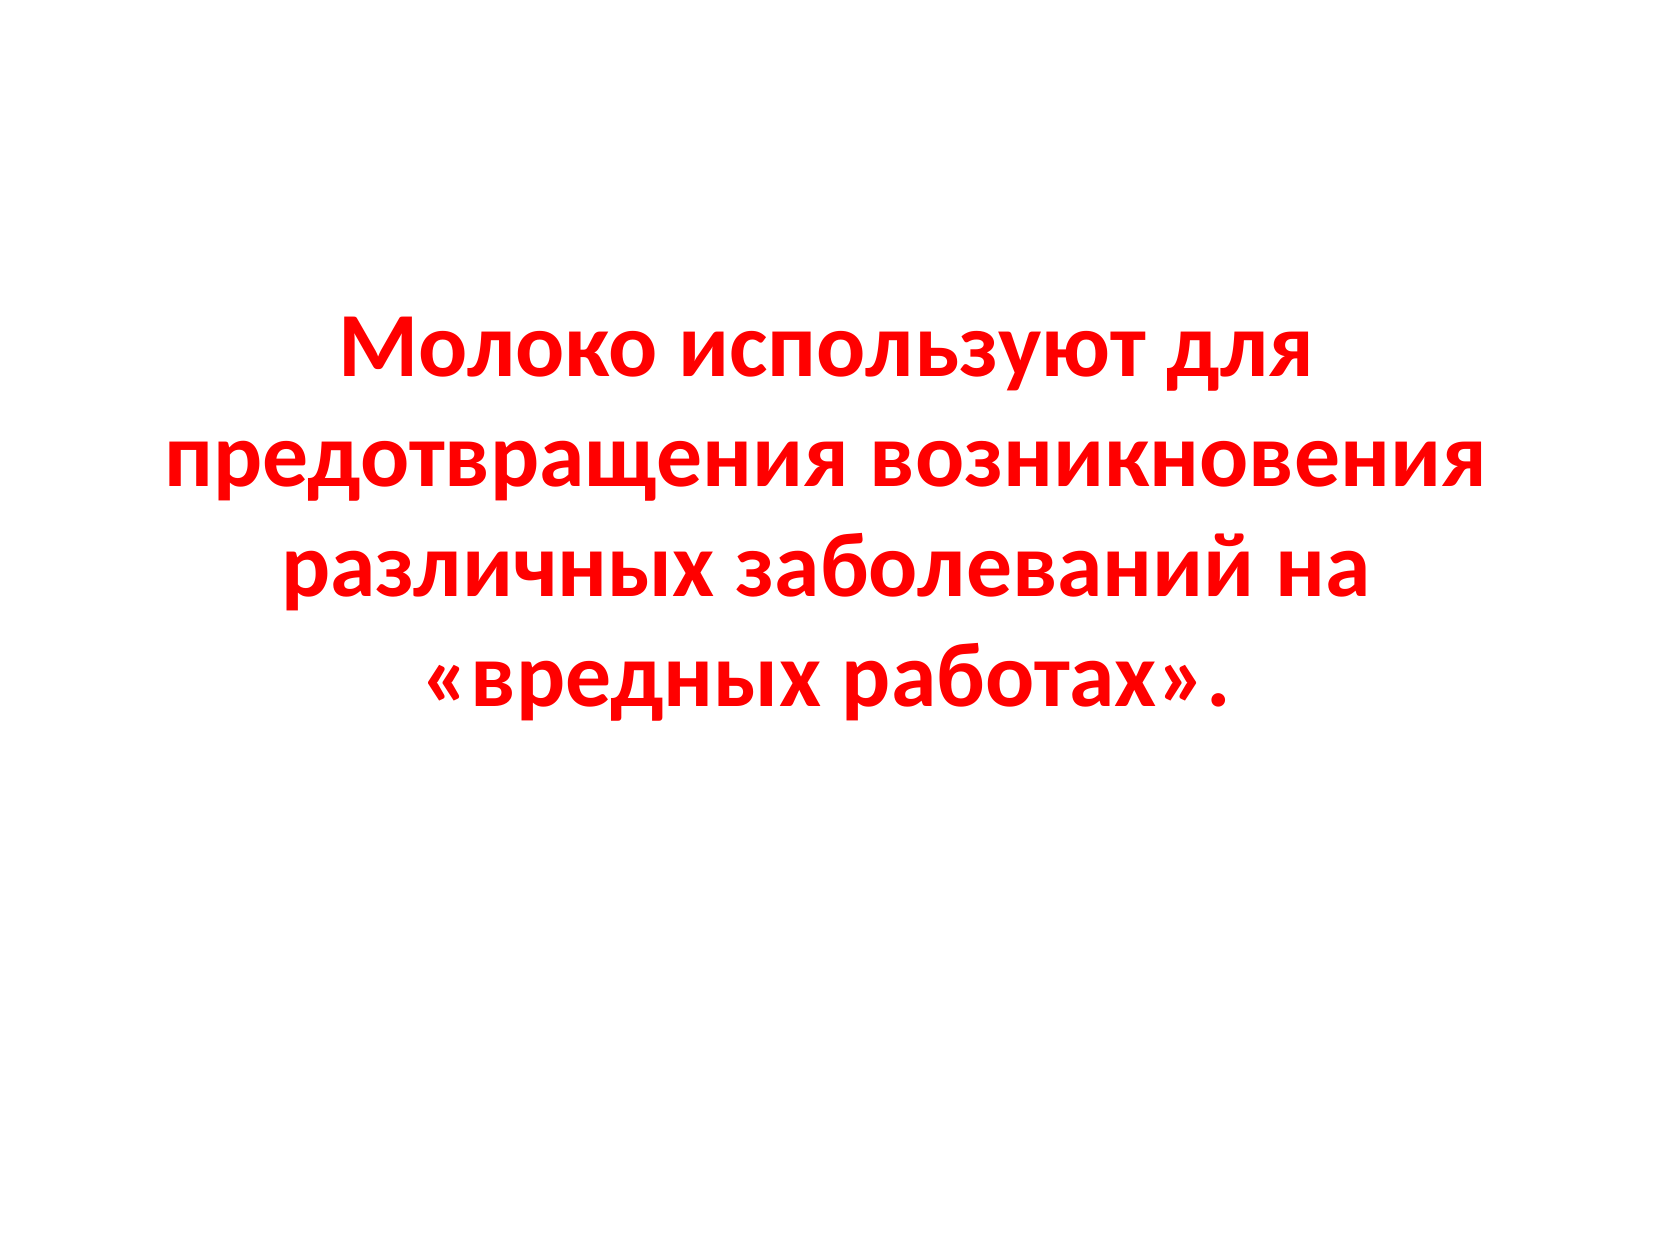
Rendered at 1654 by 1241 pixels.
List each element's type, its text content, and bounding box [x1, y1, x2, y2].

title Молоко используют для предотвращения возникновения различных заболеваний на «вредных работах». [82, 49, 1571, 924]
